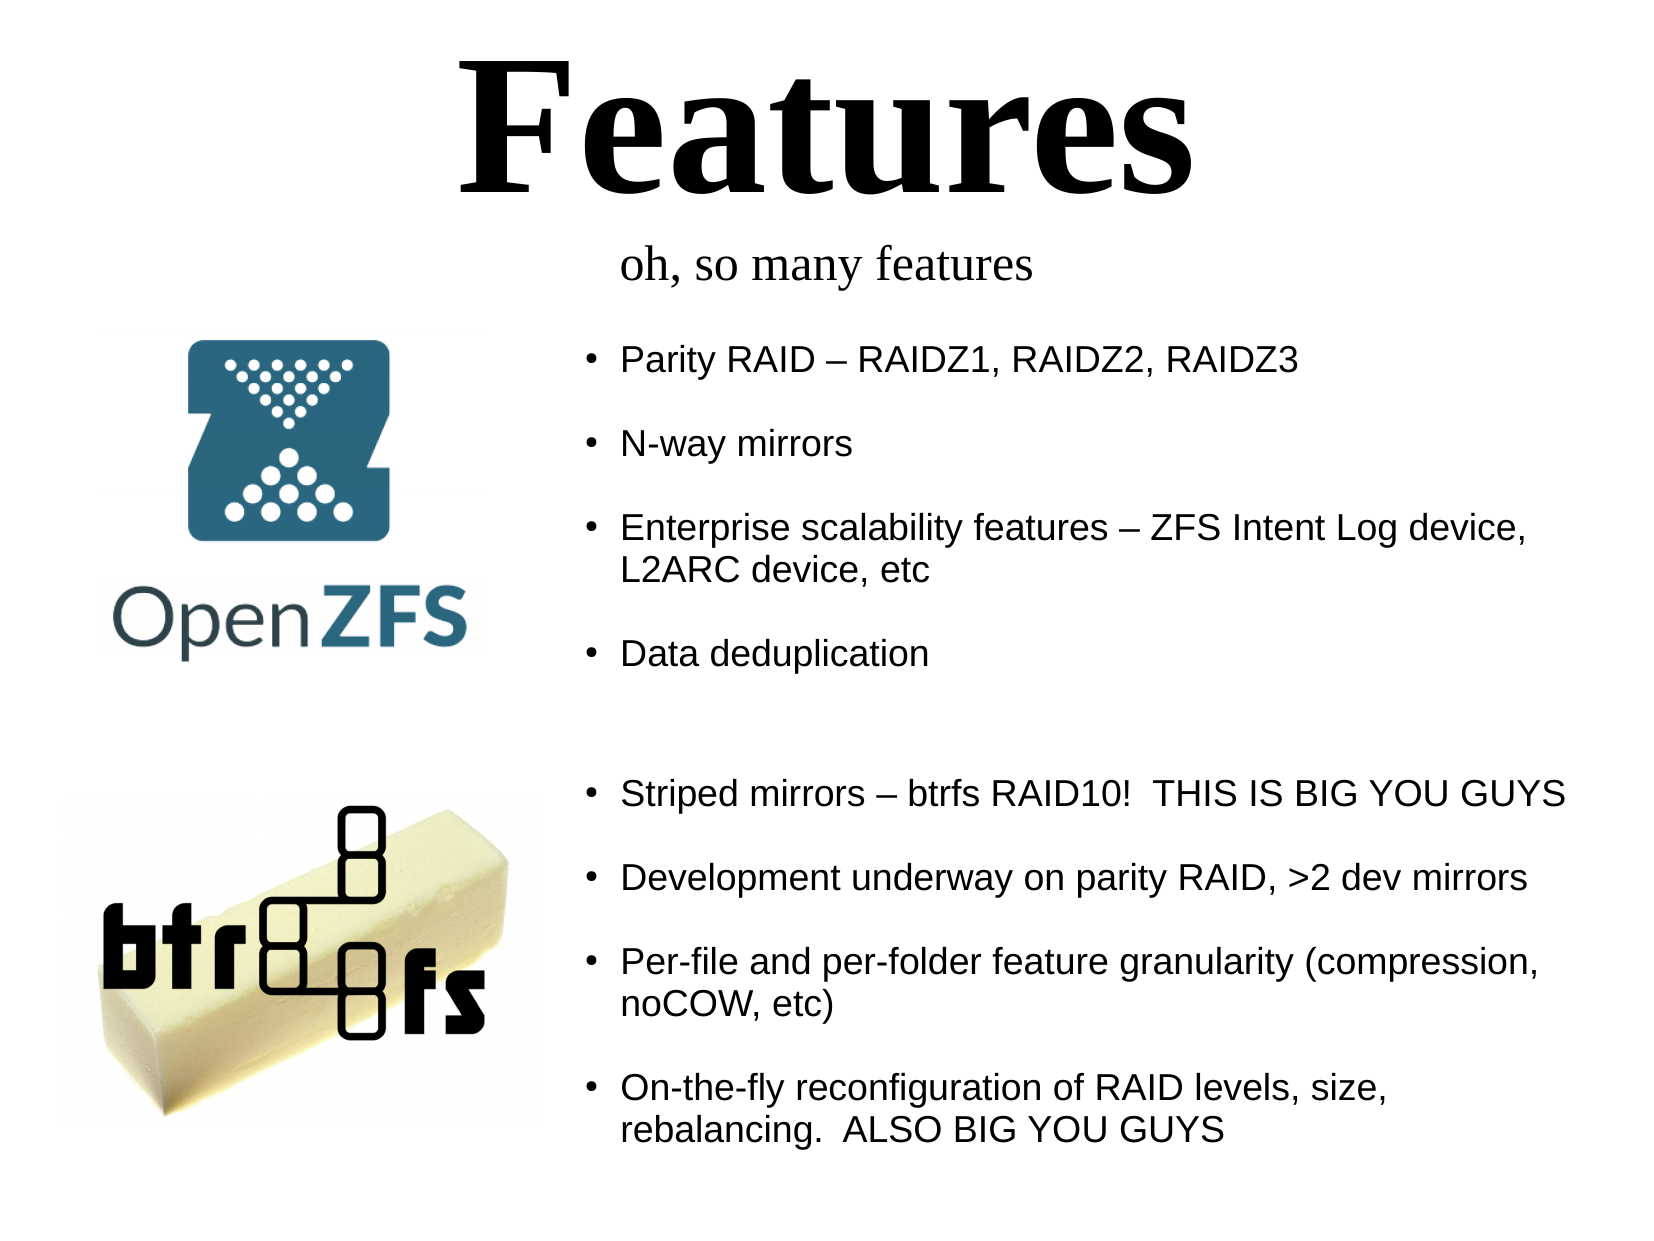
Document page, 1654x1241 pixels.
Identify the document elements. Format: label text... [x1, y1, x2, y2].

title Features oh, so many features [0, 14, 1654, 292]
table_header Striped mirrors – btrfs RAID10! THIS IS BIG YOU GUYS Development underway on parity RAID, >2 dev mirrors Per-file and per-folder feature granularity (compression, noCOW, etc) On-the-fly reconfiguration of RAID levels, size, rebalancing. ALSO BIG YOU GUYS [570, 765, 1585, 1158]
table_header Parity RAID – RAIDZ1, RAIDZ2, RAIDZ3 N-way mirrors Enterprise scalability features – ZFS Intent Log device, L2ARC device, etc Data deduplication [570, 331, 1585, 724]
picture [59, 796, 543, 1125]
picture [99, 326, 481, 676]
